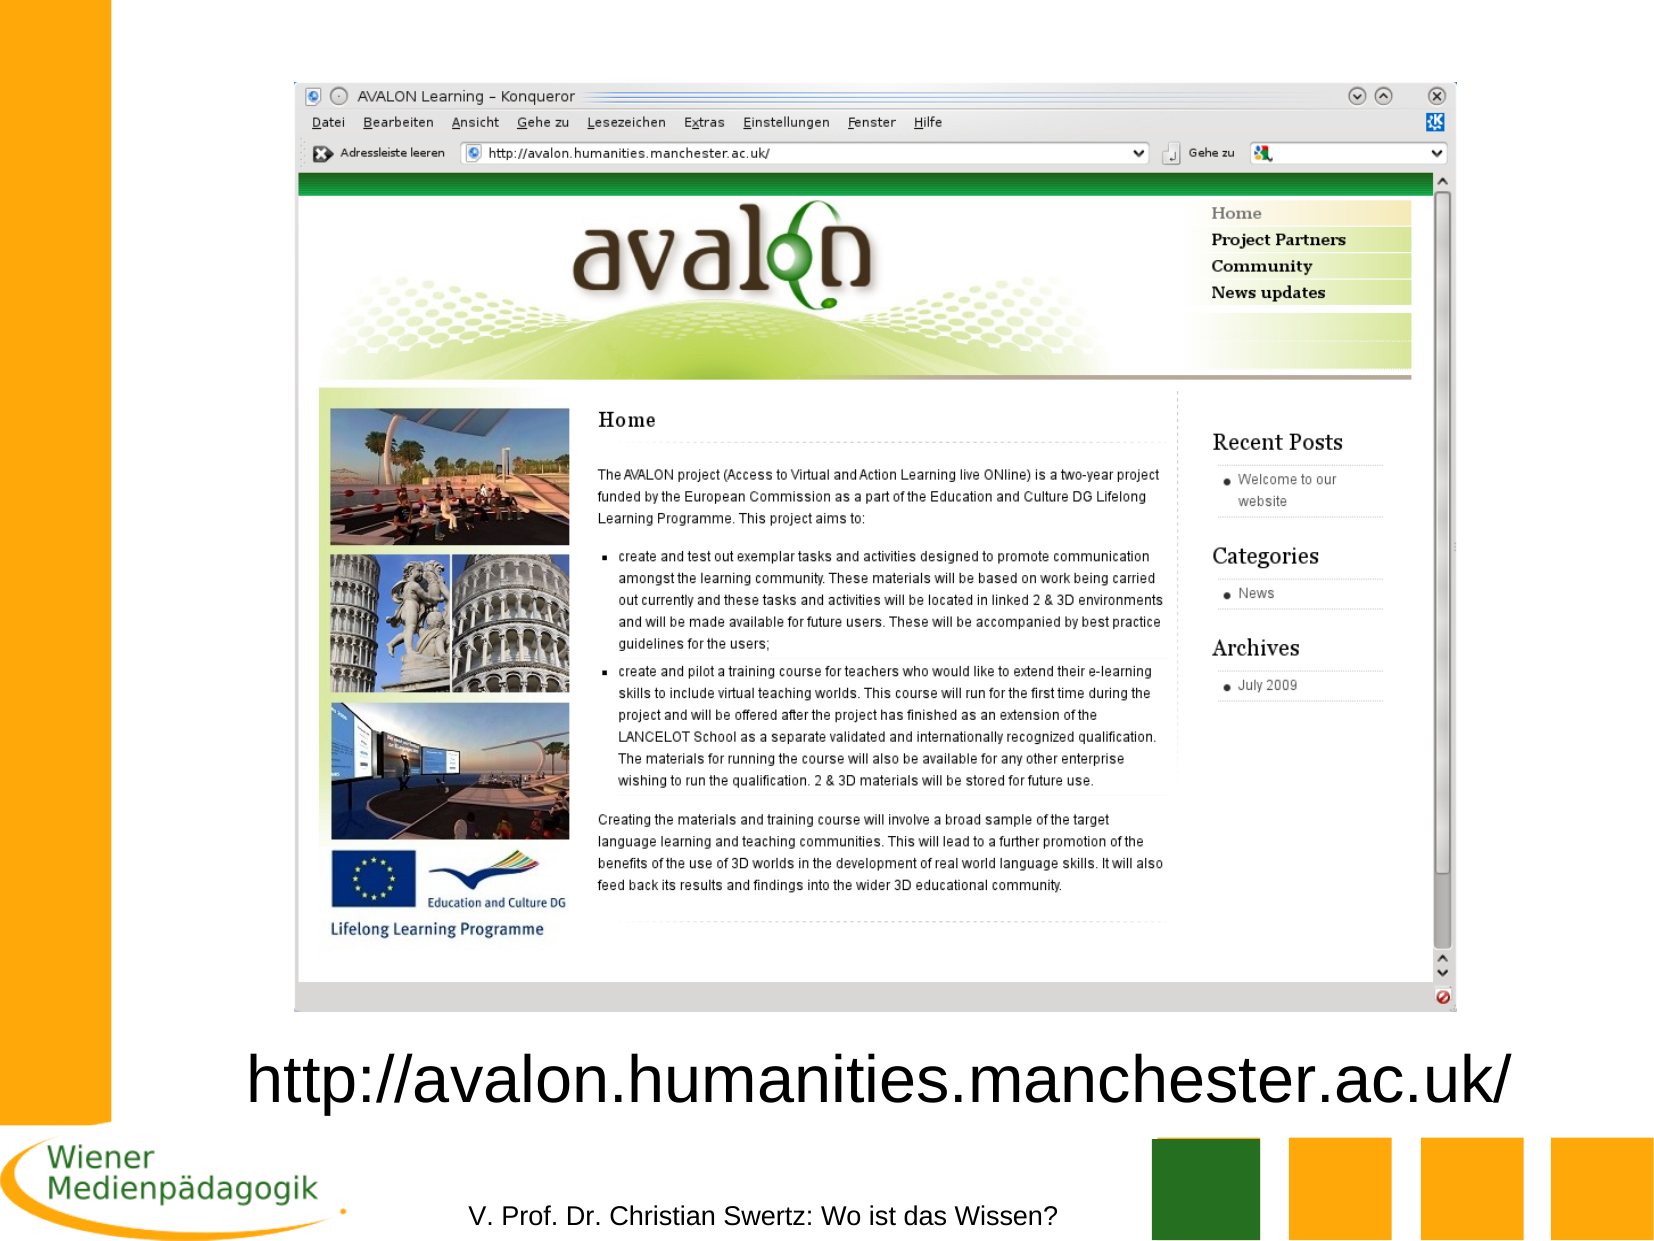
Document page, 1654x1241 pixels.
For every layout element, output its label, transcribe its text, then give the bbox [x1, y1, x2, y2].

picture [294, 82, 1457, 1012]
picture [0, 1114, 398, 1241]
text_box http://avalon.humanities.manchester.ac.uk/ [126, 1042, 1635, 1126]
text_box [1151, 1139, 1261, 1241]
